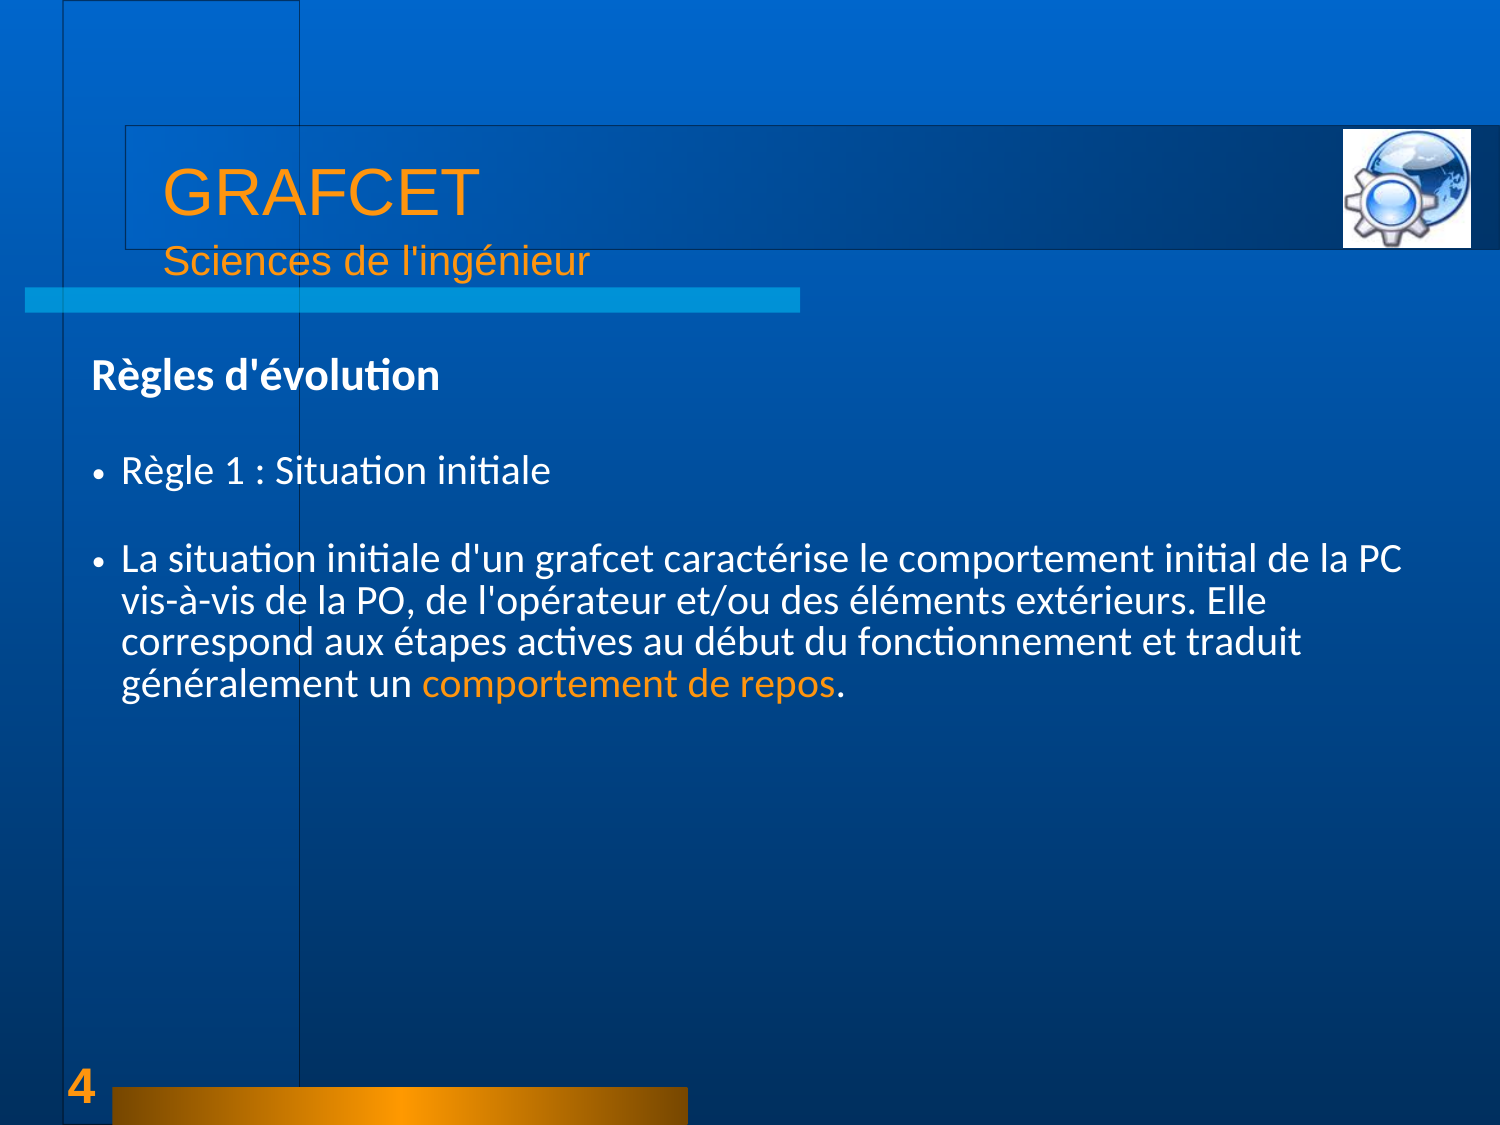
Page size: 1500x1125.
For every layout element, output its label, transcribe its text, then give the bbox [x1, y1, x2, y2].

text_box Règles d'évolution Règle 1 : Situation initiale La situation initiale d'un grafcet caractérise le comportement initial de la PC vis-à-vis de la PO, de l'opérateur et/ou des éléments extérieurs. Elle correspond aux étapes actives au début du fonctionnement et traduit généralement un comportement de repos. [76, 348, 1447, 828]
picture [1343, 129, 1471, 248]
